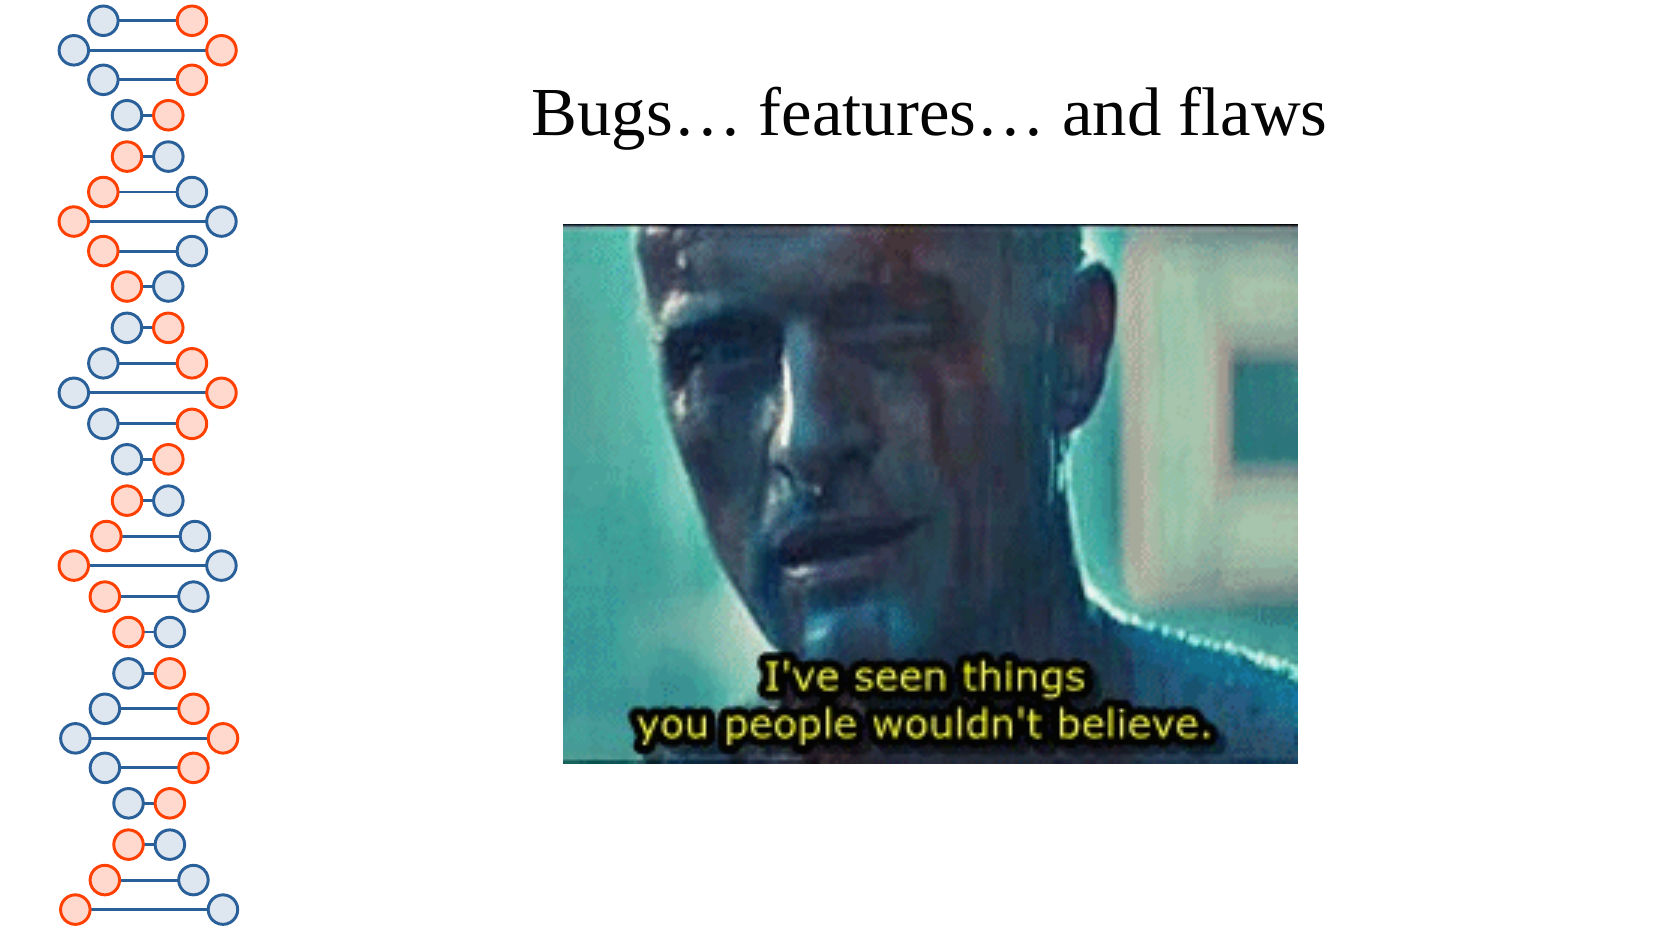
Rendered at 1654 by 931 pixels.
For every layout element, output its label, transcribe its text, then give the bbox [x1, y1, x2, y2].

picture [563, 224, 1298, 764]
title Bugs… features… and flaws [265, 35, 1595, 189]
